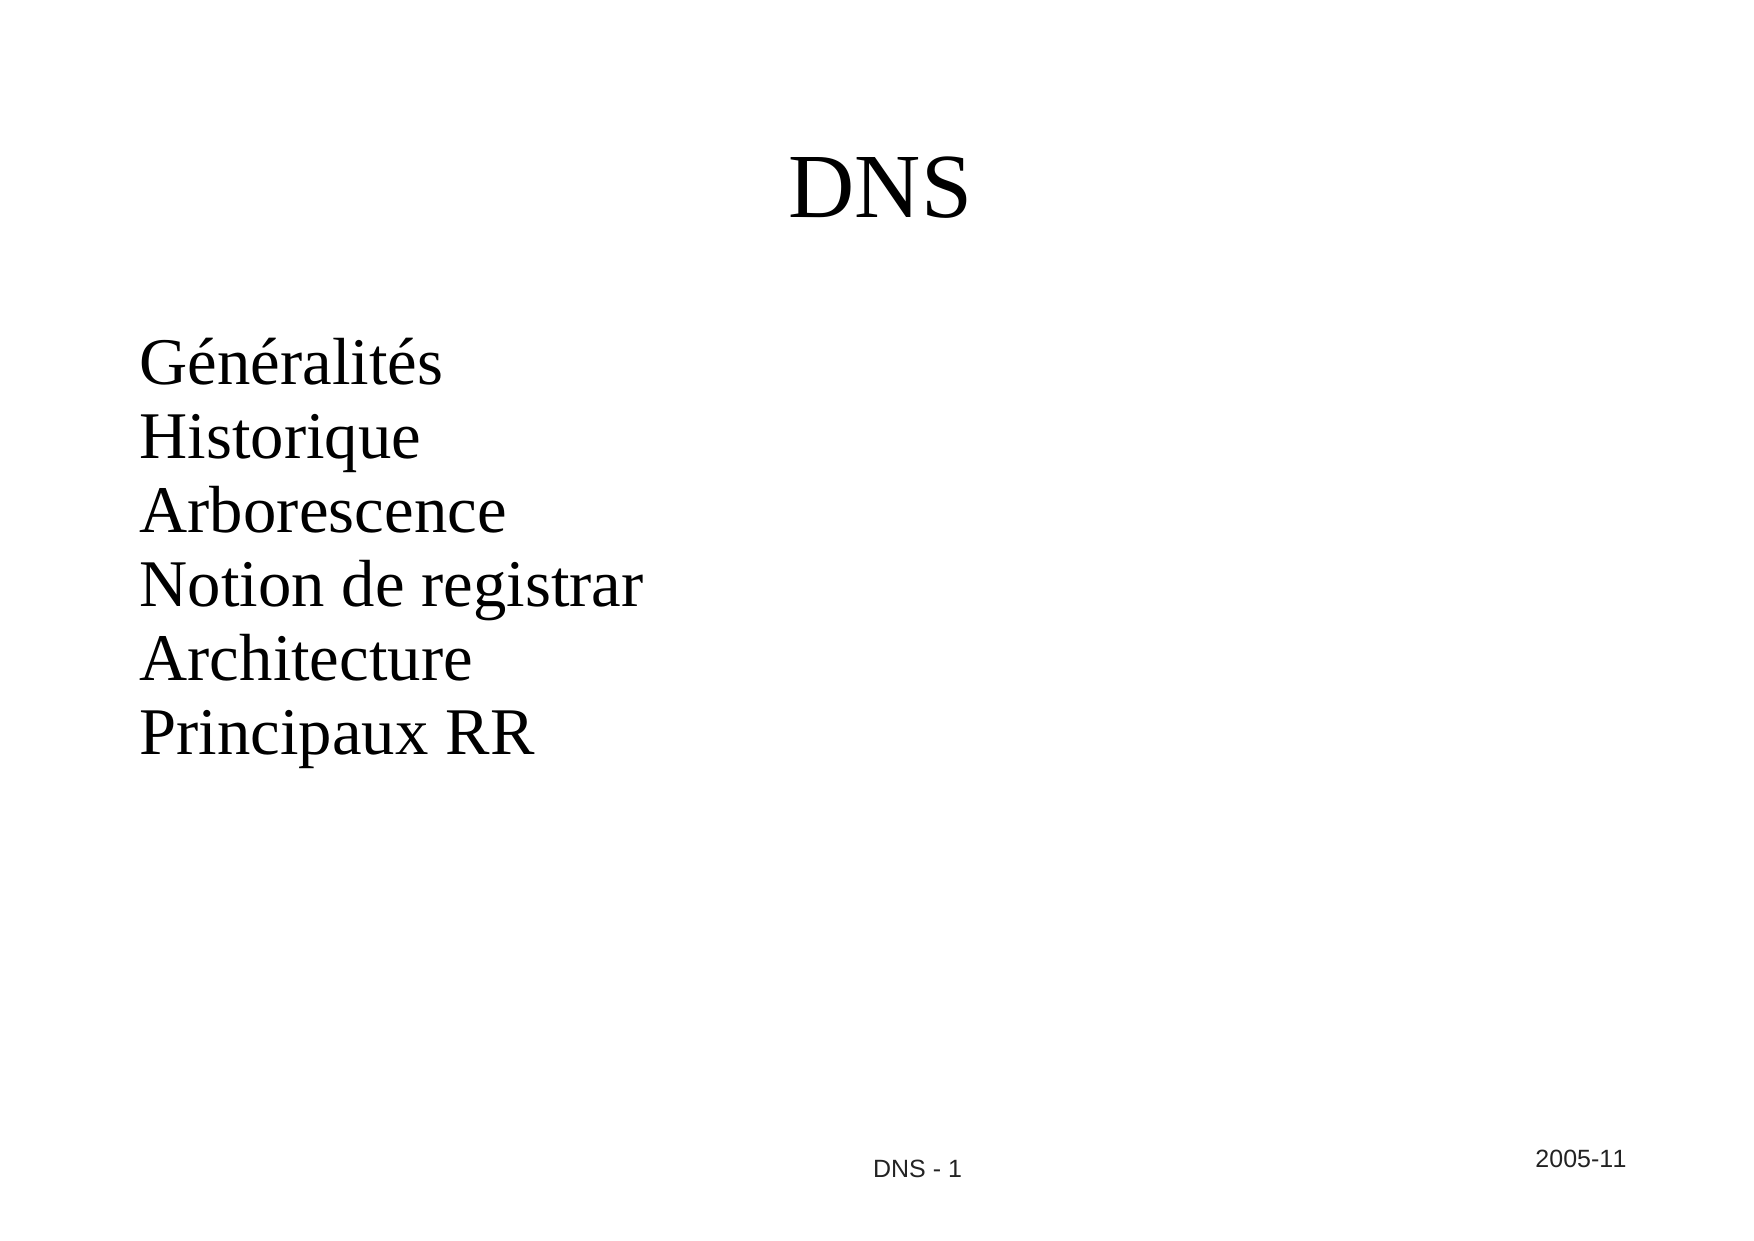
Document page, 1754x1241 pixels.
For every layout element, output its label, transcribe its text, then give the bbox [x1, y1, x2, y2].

list Généralités Historique Arborescence Notion de registrar Architecture Principaux RR [121, 324, 1640, 1113]
title DNS [121, 72, 1640, 301]
